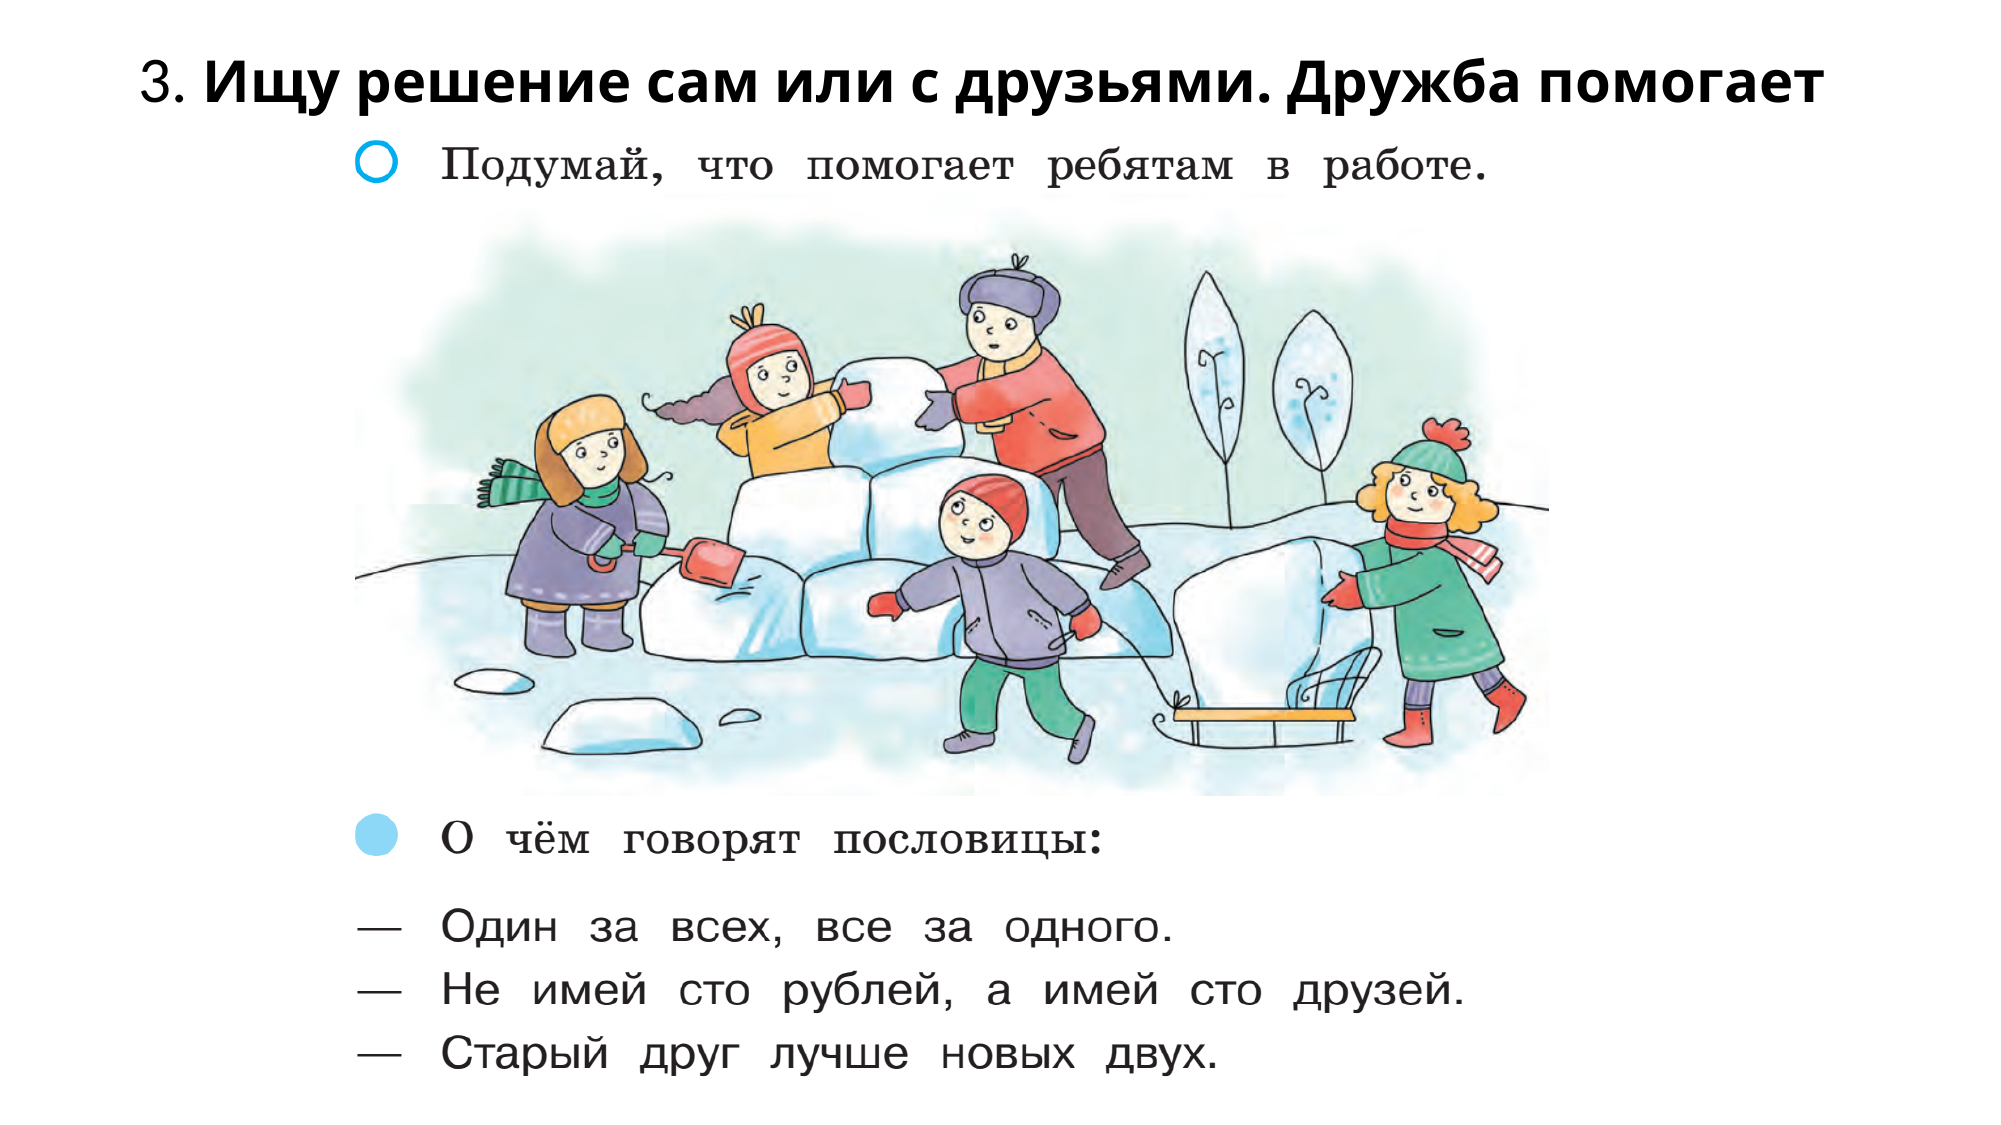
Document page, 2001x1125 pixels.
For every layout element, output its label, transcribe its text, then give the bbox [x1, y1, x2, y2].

picture [323, 125, 1549, 1087]
title 3. Ищу решение сам или с друзьями. Дружба помогает [123, 38, 1849, 125]
